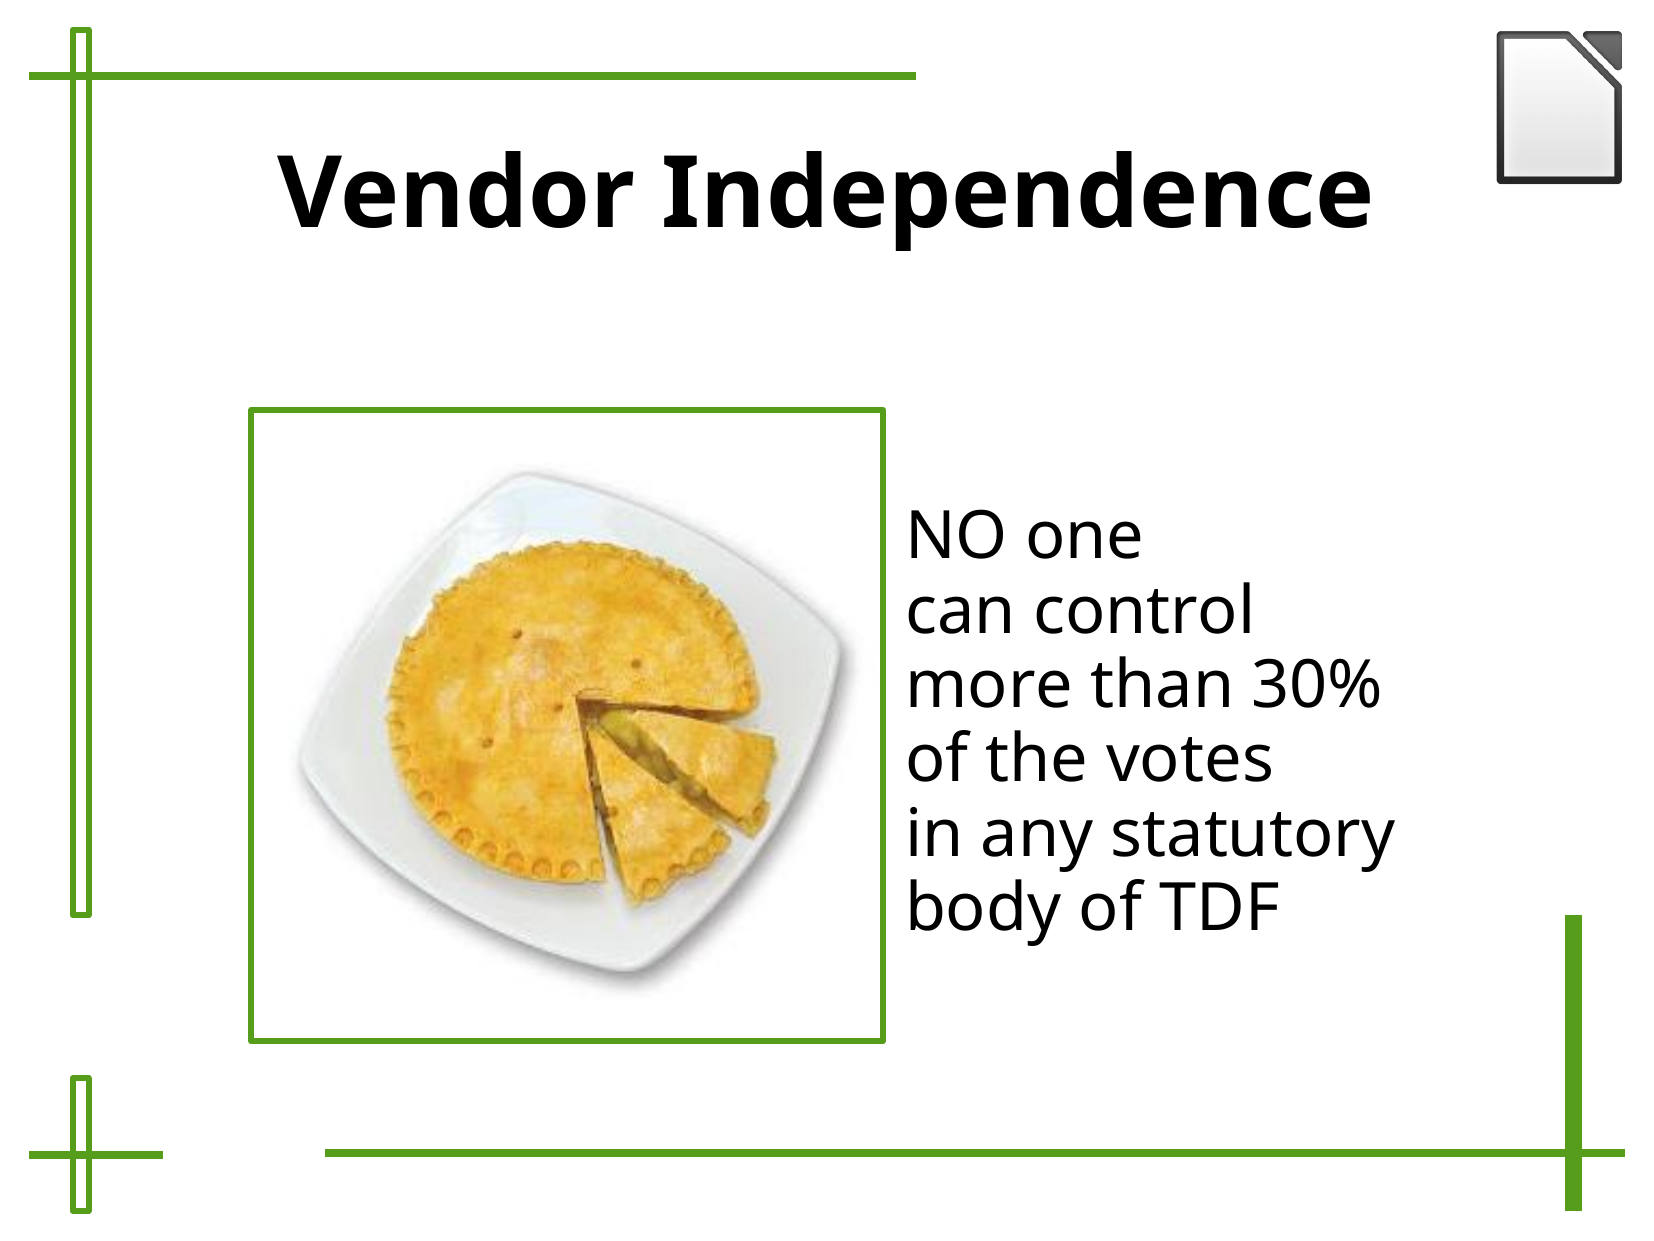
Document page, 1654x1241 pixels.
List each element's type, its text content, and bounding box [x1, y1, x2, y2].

text_box NO one can control more than 30% of the votes in any statutory body of TDF [890, 491, 1412, 959]
picture [254, 412, 881, 1039]
picture [1494, 29, 1624, 186]
title Vendor Independence [118, 118, 1536, 260]
